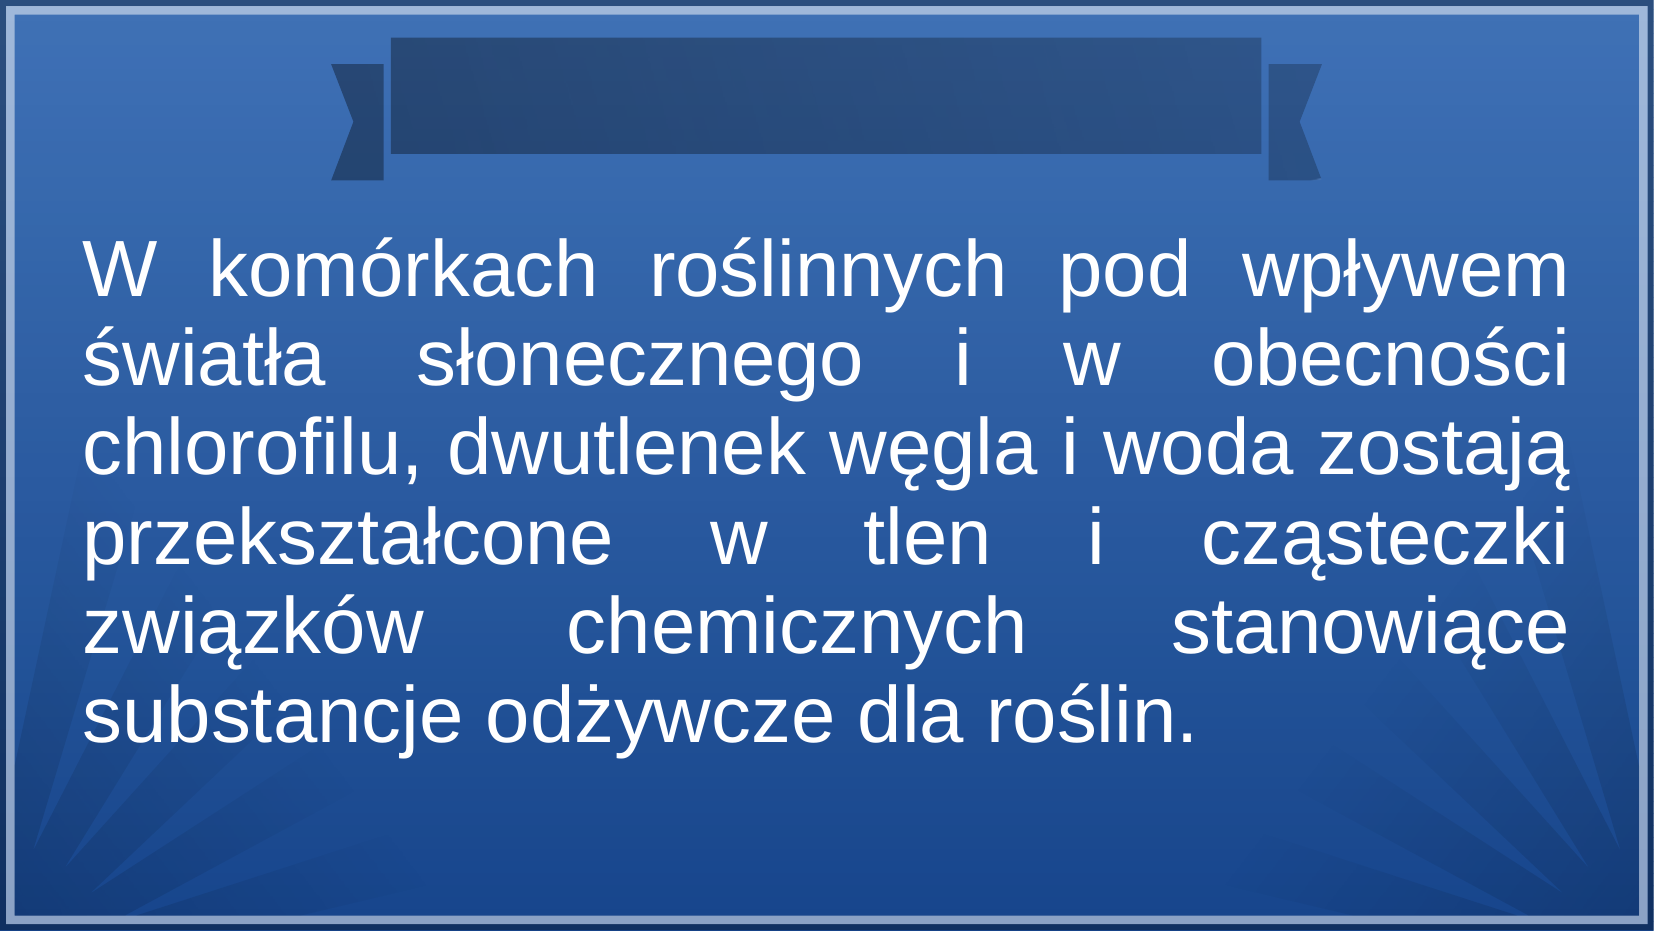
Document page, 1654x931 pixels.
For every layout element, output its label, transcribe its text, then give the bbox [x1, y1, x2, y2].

list W komórkach roślinnych pod wpływem światła słonecznego i w obecności chlorofilu, dwutlenek węgla i woda zostają przekształcone w tlen i cząsteczki związków chemicznych stanowiące substancje odżywcze dla roślin. [82, 224, 1571, 848]
